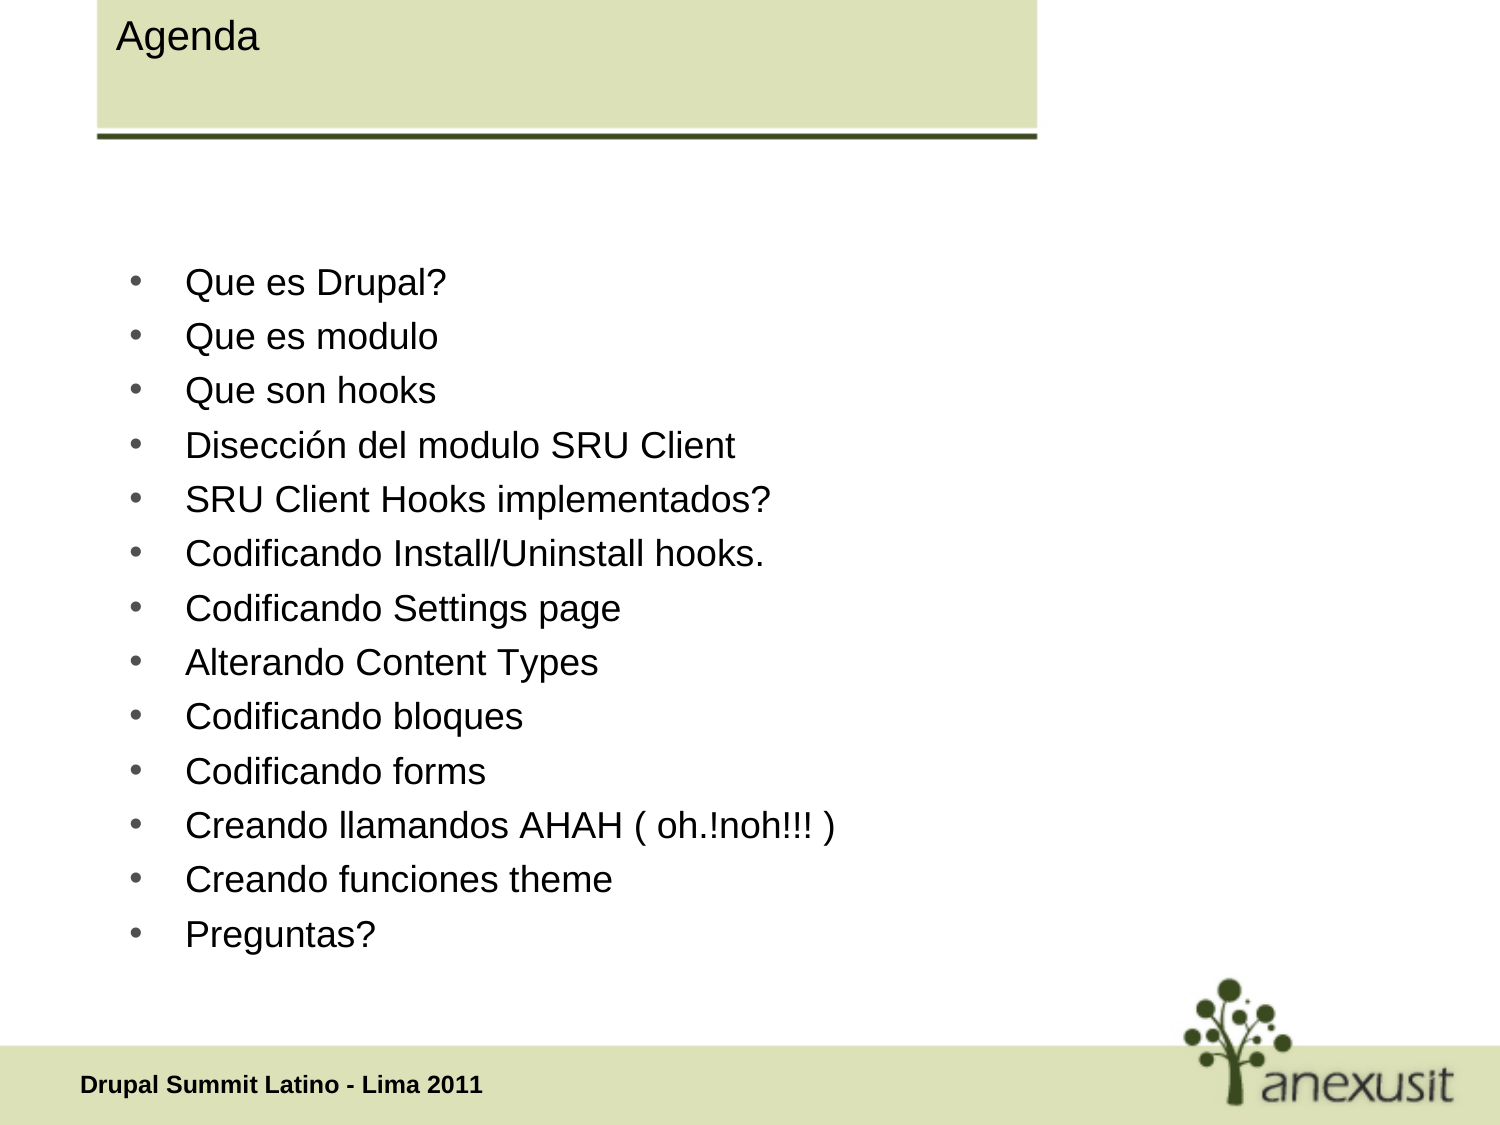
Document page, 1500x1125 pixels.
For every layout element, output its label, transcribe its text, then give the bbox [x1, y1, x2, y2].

text_box Drupal Summit Latino - Lima 2011 [65, 1060, 1066, 1106]
text_box Agenda [100, 0, 827, 119]
text_box Que es Drupal? Que es modulo Que son hooks Disección del modulo SRU Client SRU Client Hooks implementados? Codificando Install/Uninstall hooks. Codificando Settings page Alterando Content Types Codificando bloques Codificando forms Creando llamandos AHAH ( oh.!noh!!! ) Creando funciones theme Preguntas? [114, 195, 1440, 691]
picture [0, 0, 1500, 1125]
